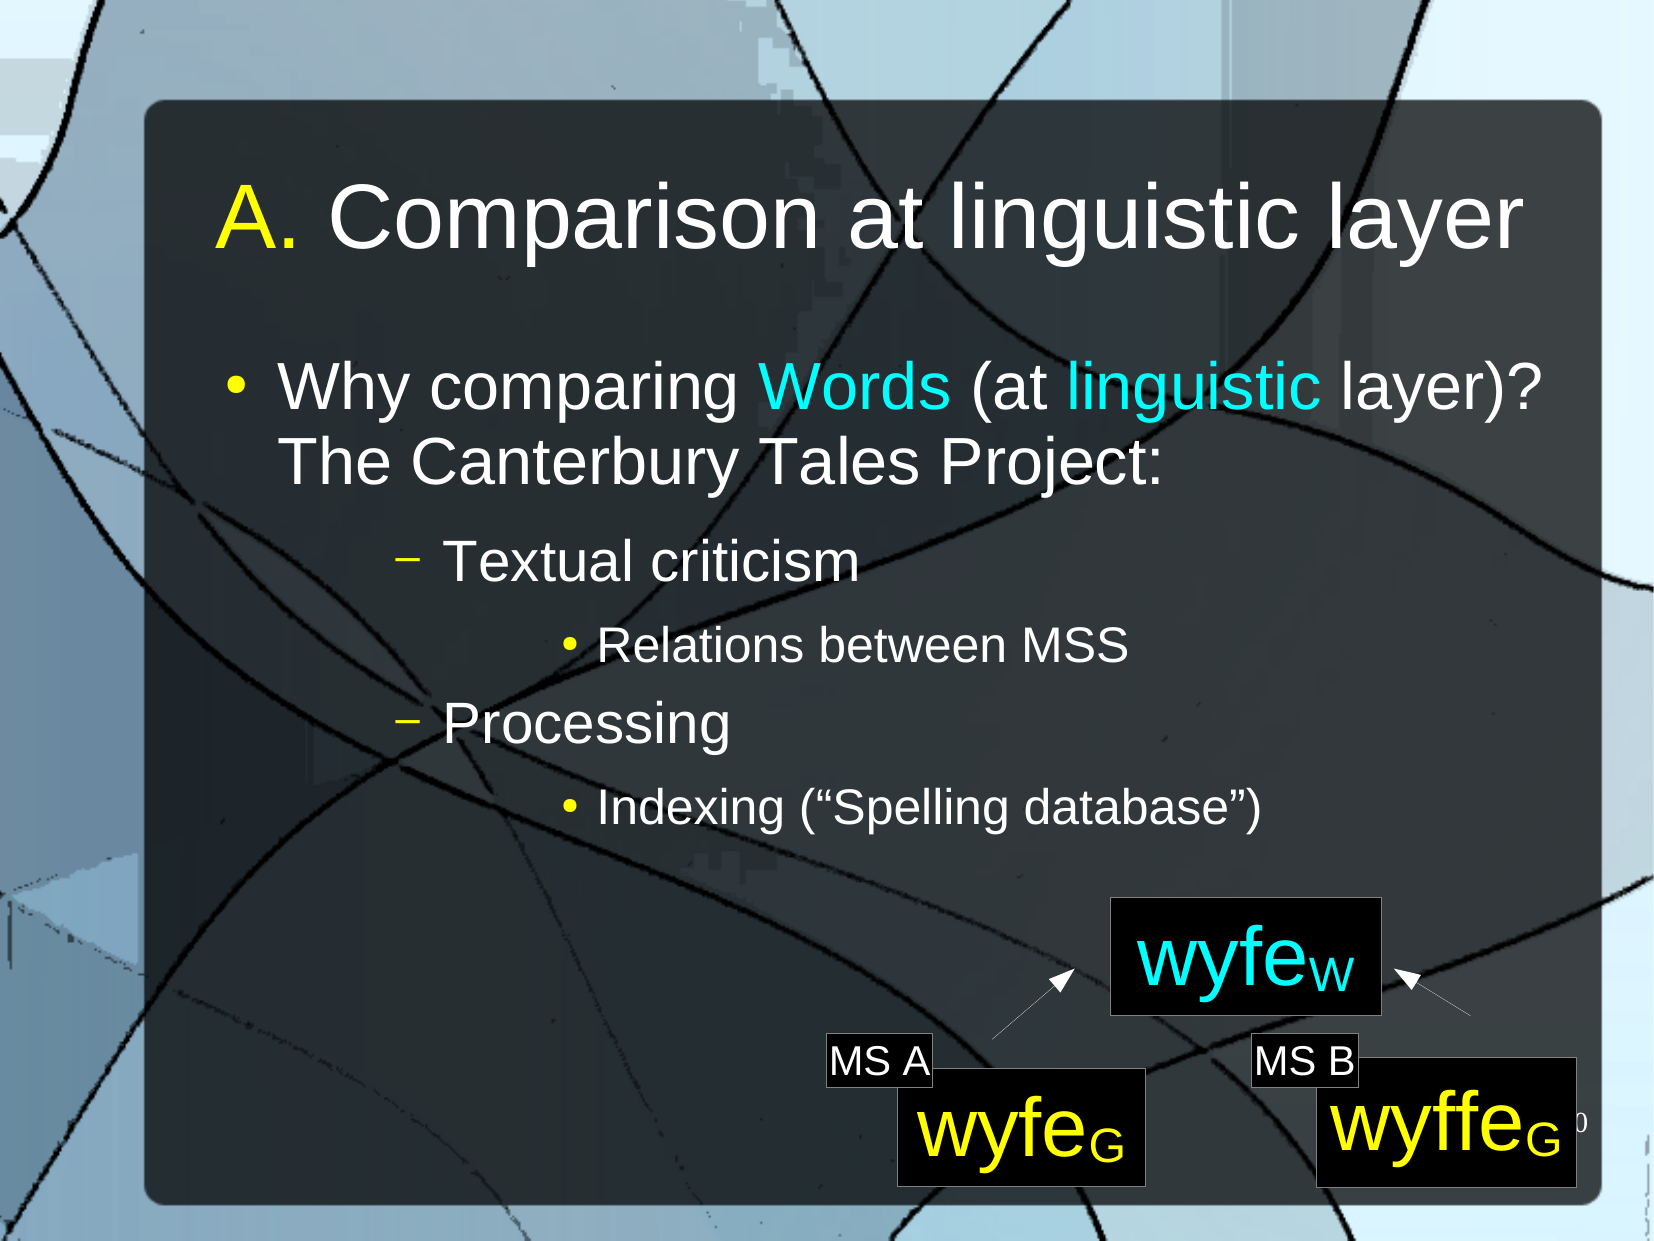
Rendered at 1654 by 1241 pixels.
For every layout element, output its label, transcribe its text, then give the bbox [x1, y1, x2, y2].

text_box wyfeG [897, 1068, 1146, 1187]
list Why comparing Words (at linguistic layer)? The Canterbury Tales Project: Textual criticism Relations between MSS Processing Indexing (“Spelling database”) [206, 349, 1560, 1069]
title A. Comparison at linguistic layer [159, 108, 1583, 325]
text_box wyffeG [1316, 1057, 1577, 1188]
picture [0, 0, 1654, 1241]
text_box MS A [826, 1033, 933, 1088]
text_box MS B [1251, 1033, 1359, 1088]
text_box wyfeW [1110, 897, 1382, 1016]
